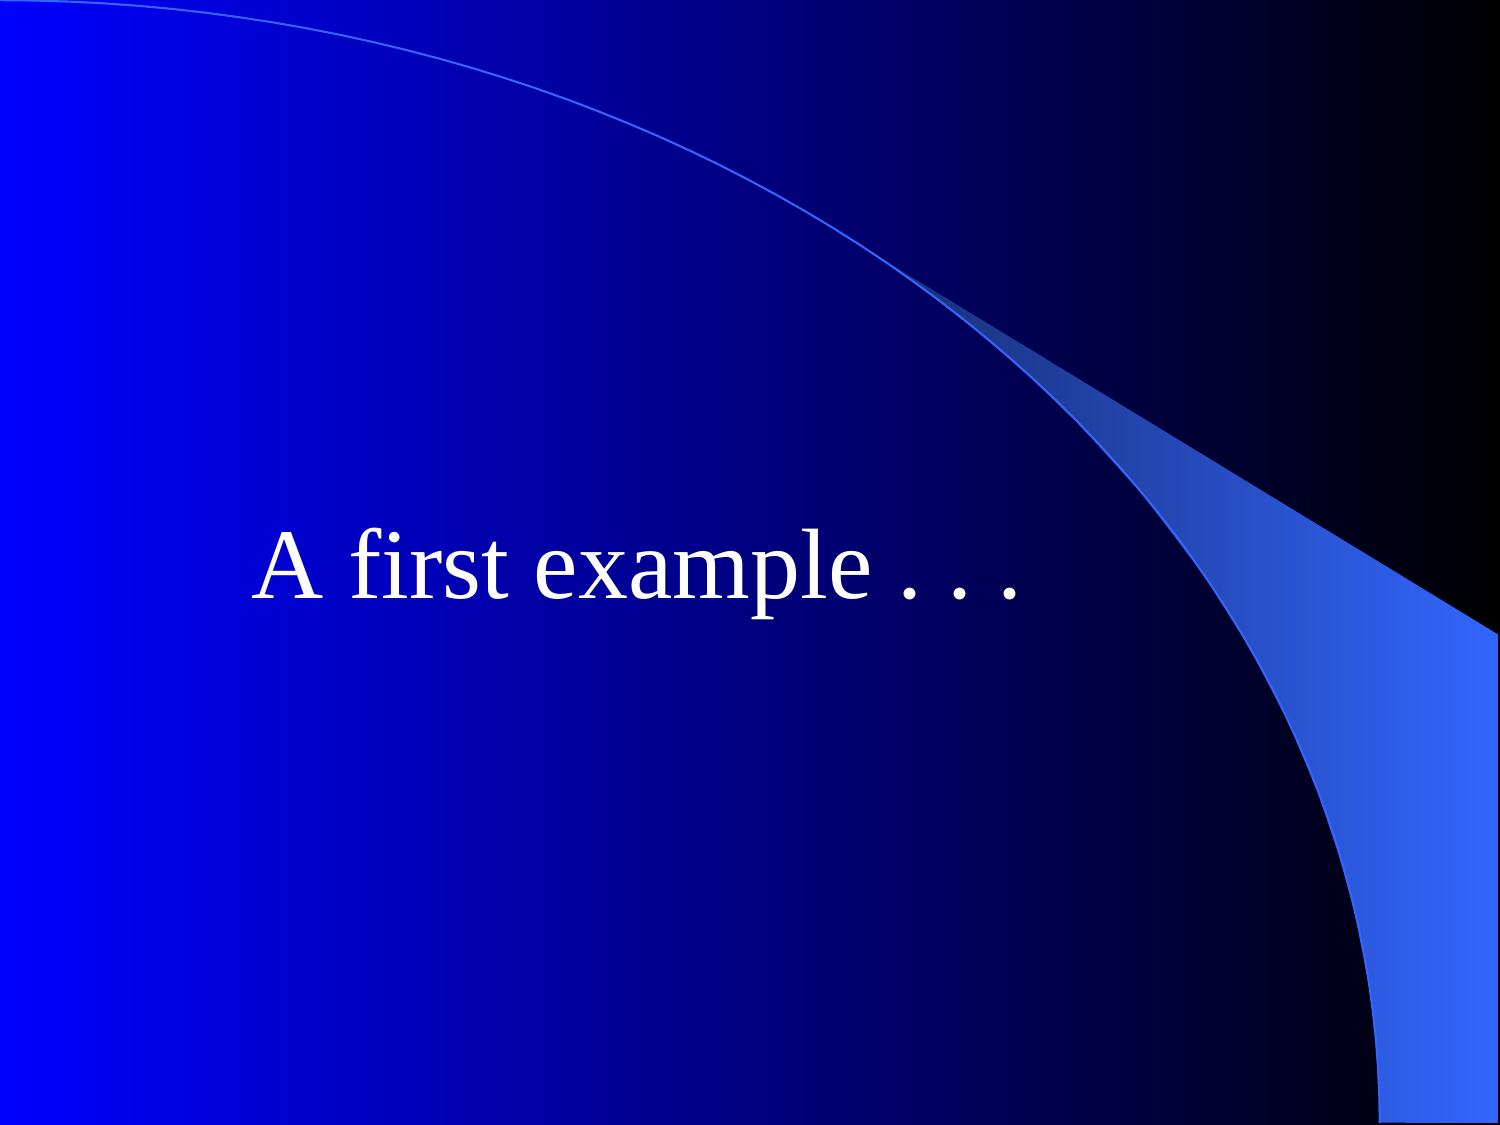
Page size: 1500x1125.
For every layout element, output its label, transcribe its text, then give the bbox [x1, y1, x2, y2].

text_box A first example . . . [236, 501, 1039, 628]
